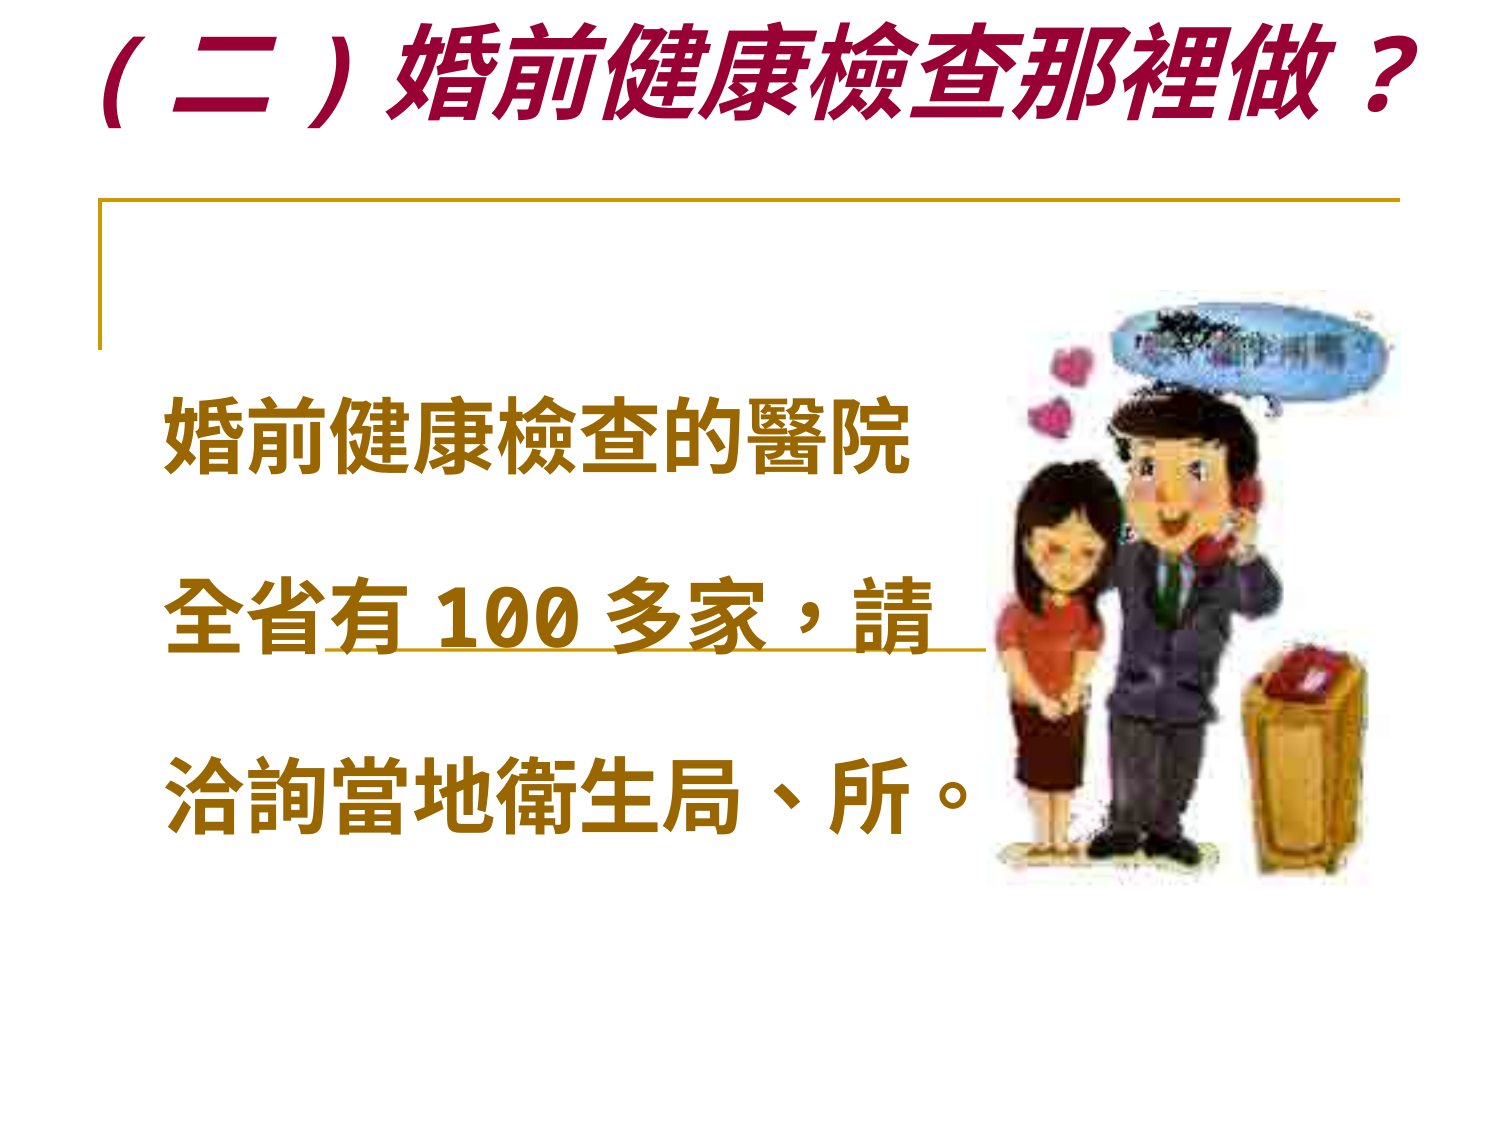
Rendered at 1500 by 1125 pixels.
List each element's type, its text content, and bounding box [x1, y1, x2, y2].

text_box 婚前健康檢查的醫院全省有100多家，請洽詢當地衛生局、所。 [148, 296, 974, 851]
title (二)婚前健康檢查那裡做? [64, 0, 1500, 166]
picture [986, 290, 1401, 894]
